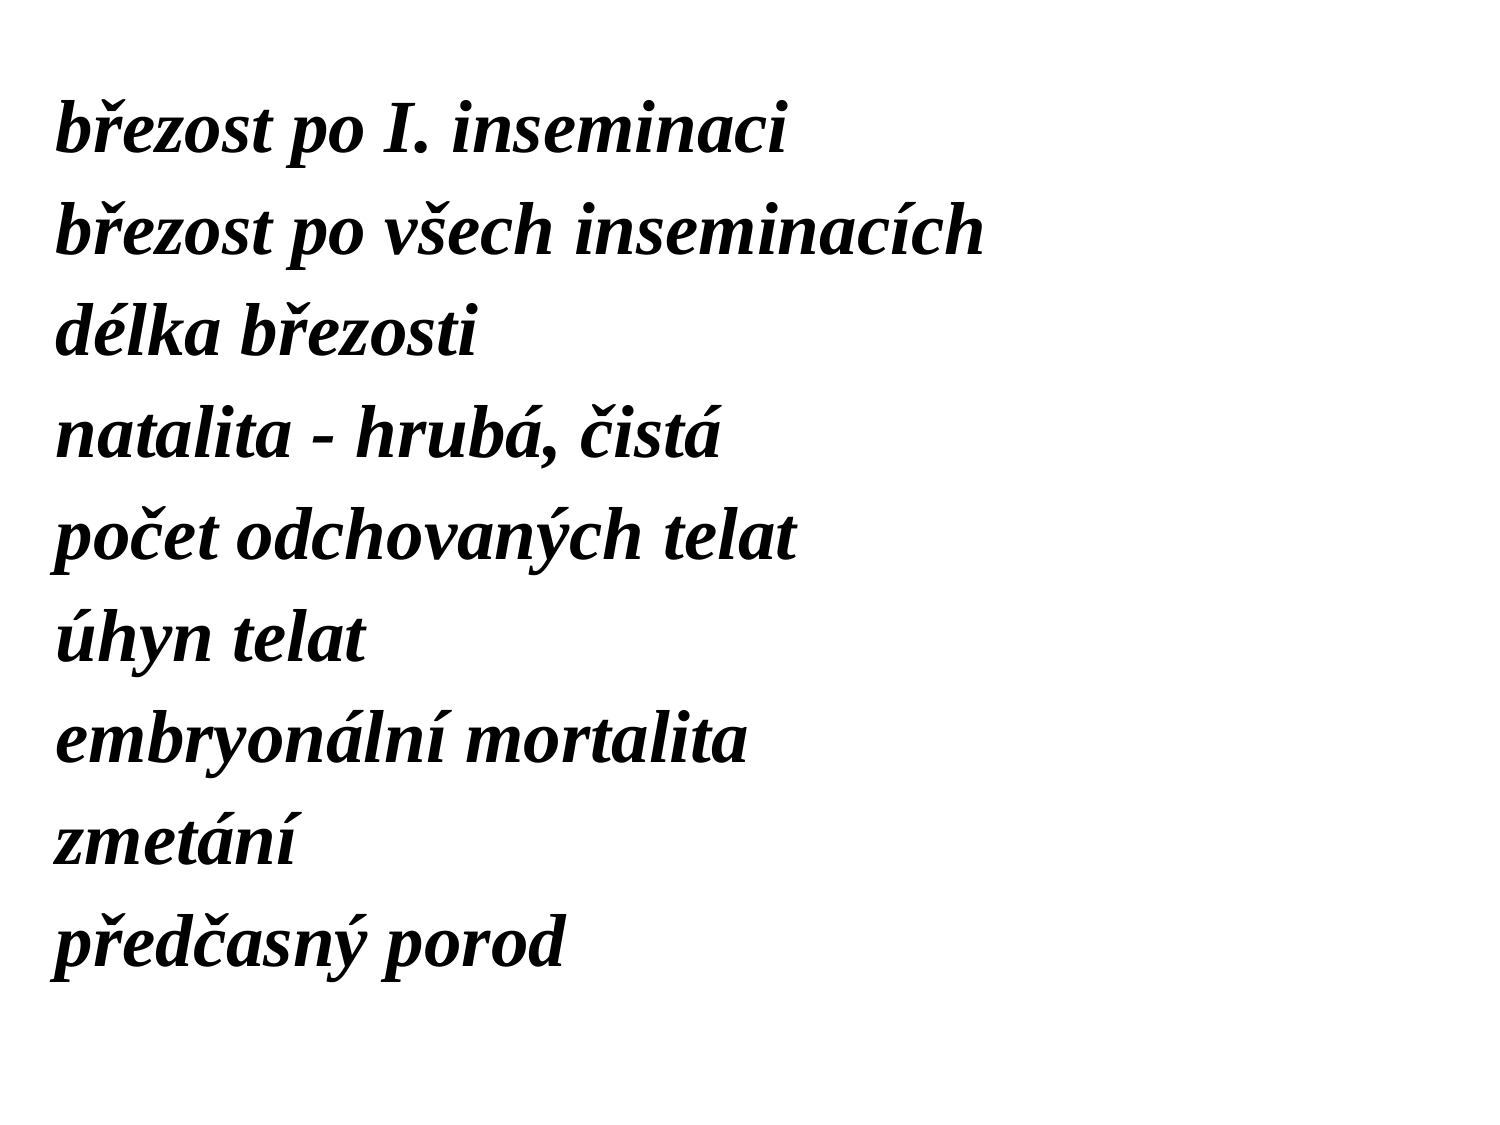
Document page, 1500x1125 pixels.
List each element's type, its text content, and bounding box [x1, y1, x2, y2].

list březost po I. inseminaci březost po všech inseminacích délka březosti natalita - hrubá, čistá počet odchovaných telat úhyn telat embryonální mortalita zmetání předčasný porod [41, 78, 1459, 1125]
